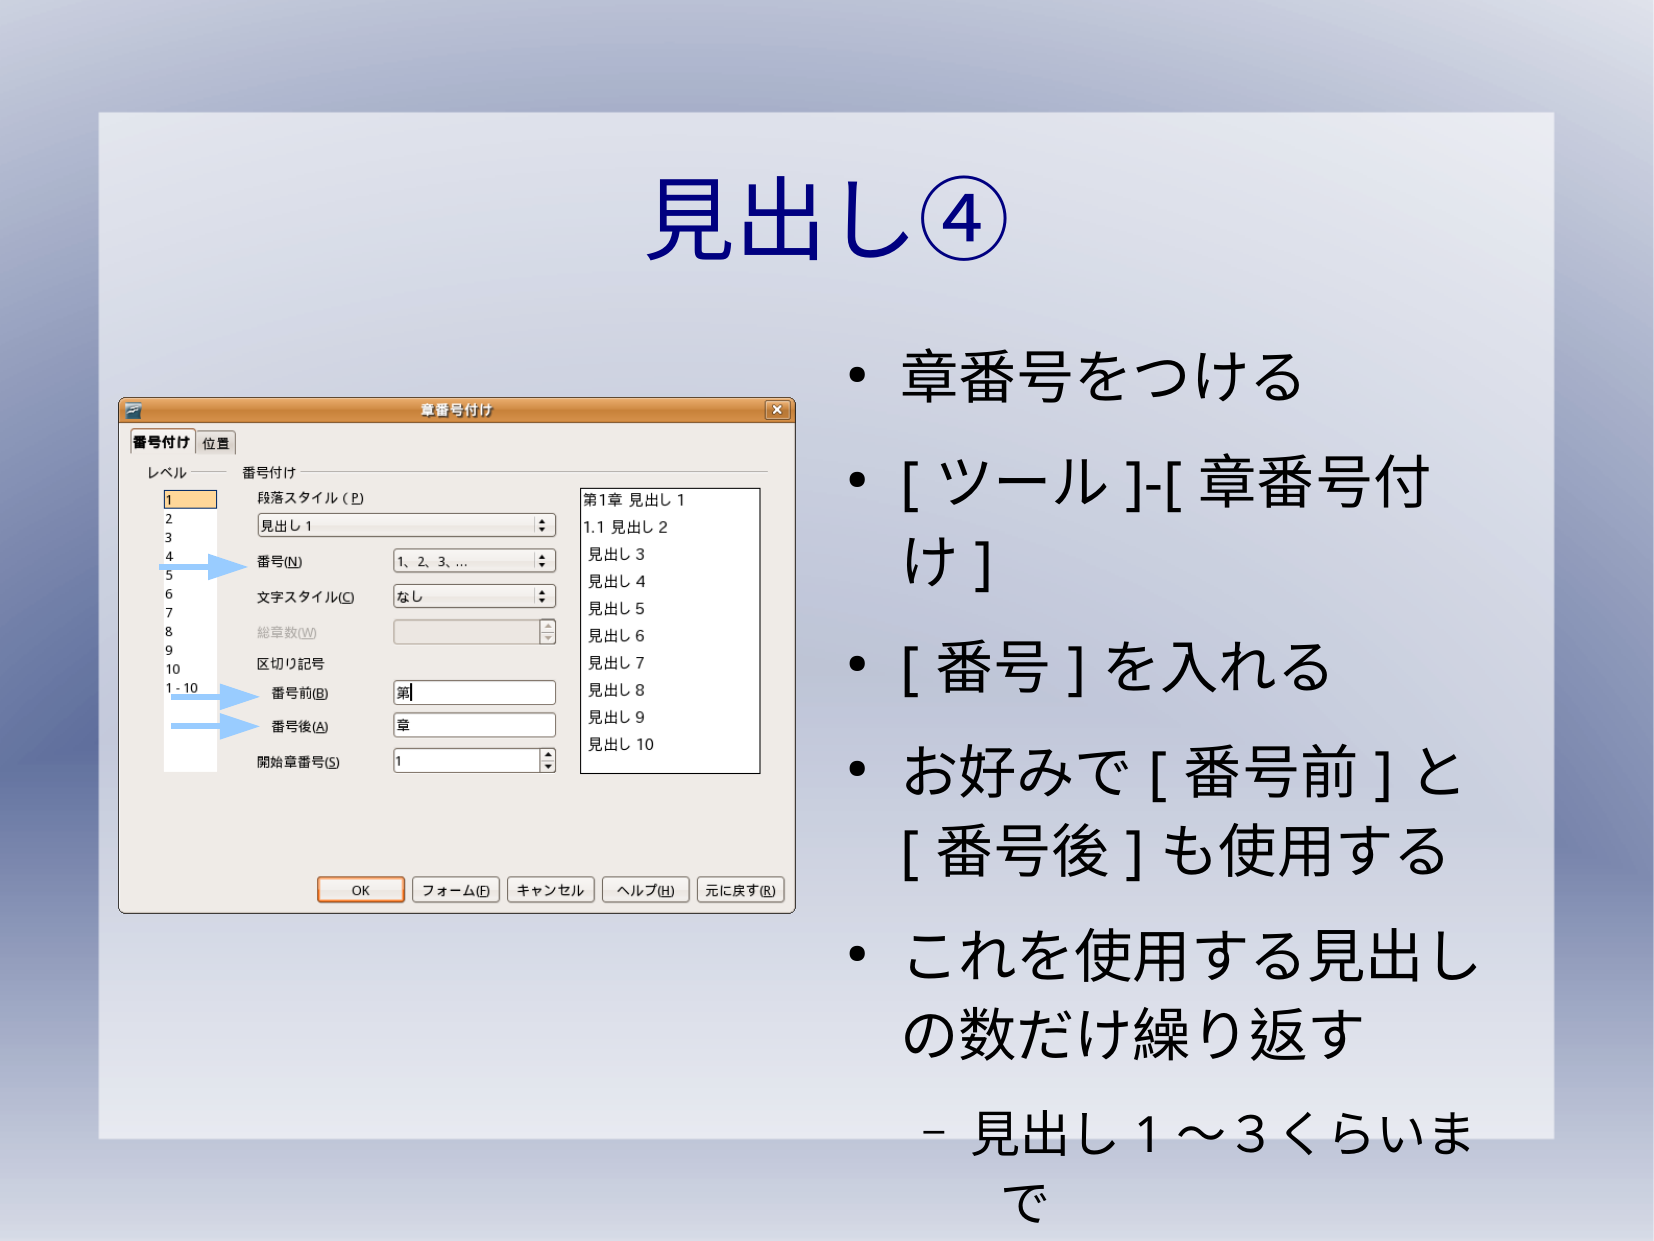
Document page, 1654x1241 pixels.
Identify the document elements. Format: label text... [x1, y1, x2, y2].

list 章番号をつける [ツール]-[章番号付け] [番号]を入れる お好みで[番号前]と[番号後]も使用する これを使用する見出しの数だけ繰り返す 見出し1〜３くらいまで [829, 336, 1507, 975]
title 見出し④ [118, 114, 1536, 322]
picture [0, 0, 1654, 1241]
